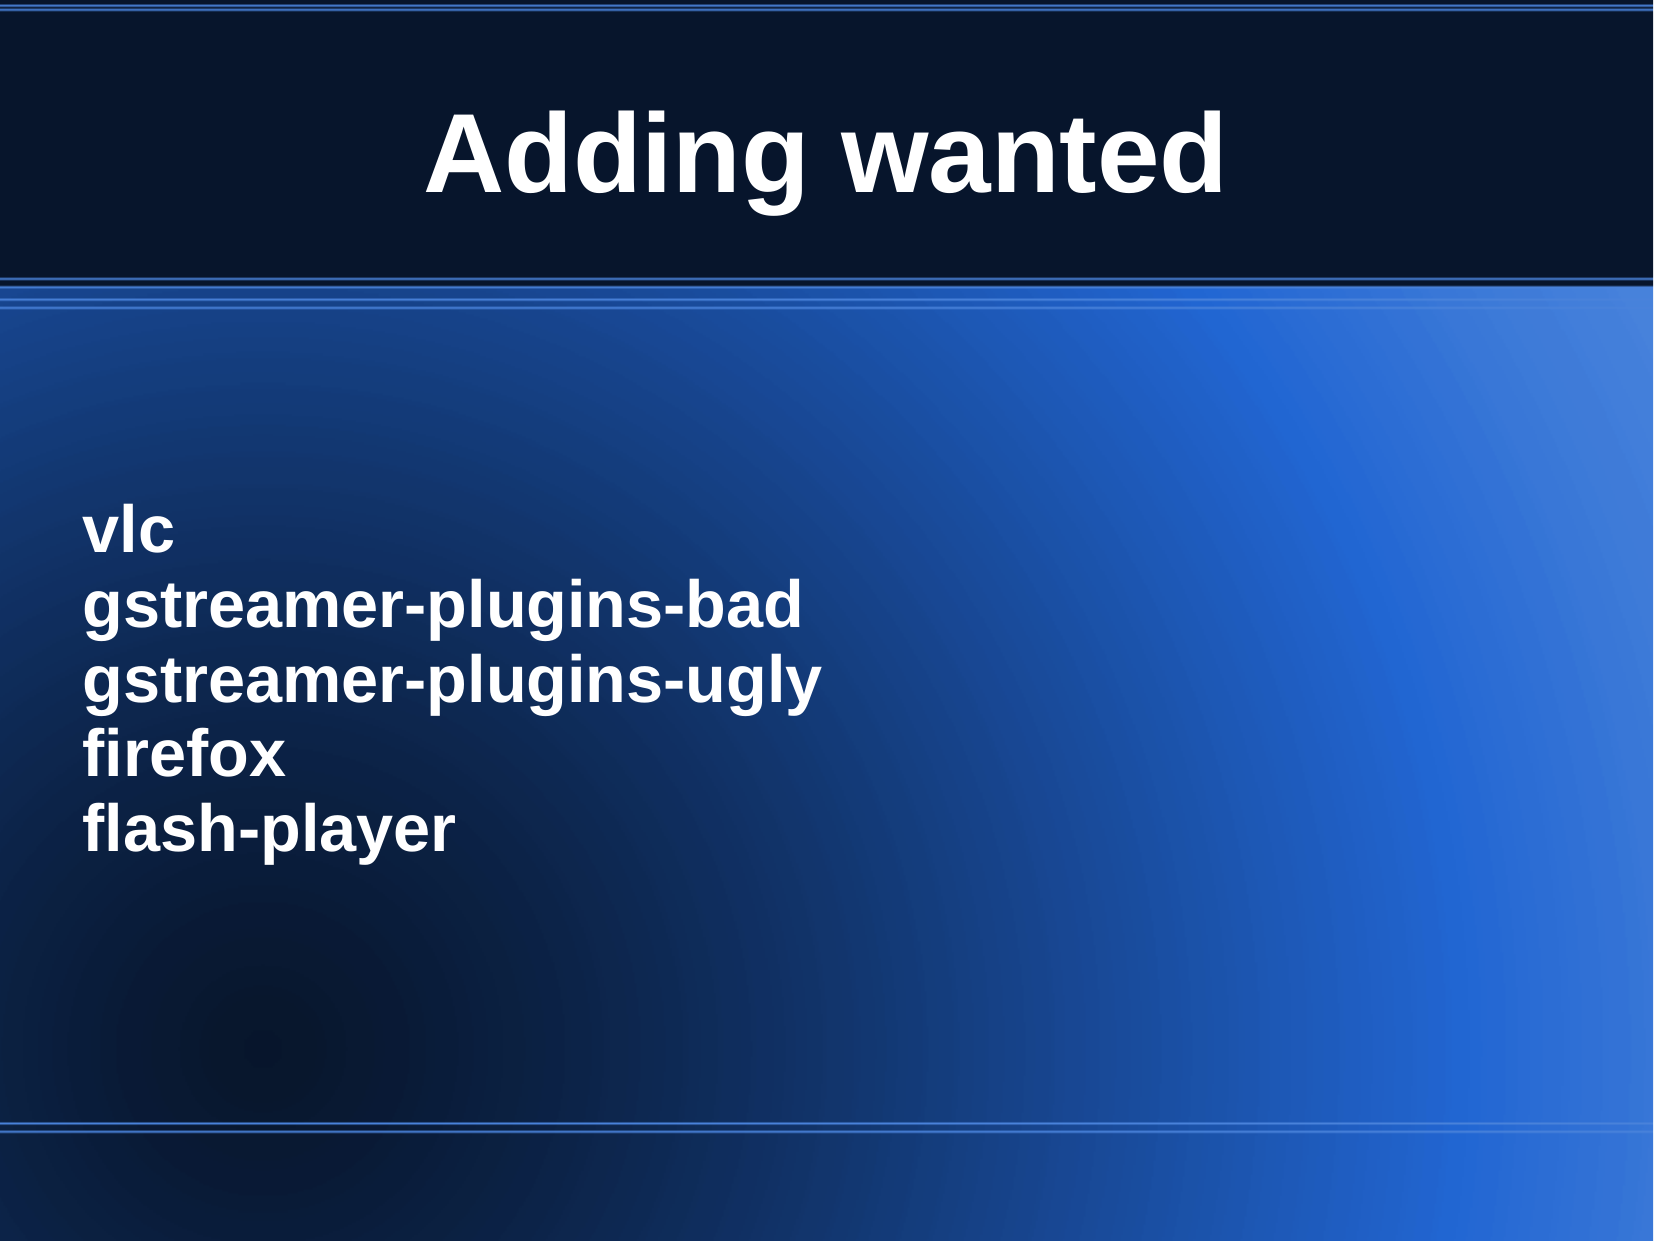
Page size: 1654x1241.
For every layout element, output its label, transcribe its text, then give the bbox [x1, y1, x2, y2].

title Adding wanted [82, 49, 1571, 257]
picture [0, 0, 1654, 1241]
text_box vlc gstreamer-plugins-bad gstreamer-plugins-ugly firefox flash-player [82, 257, 1571, 1058]
